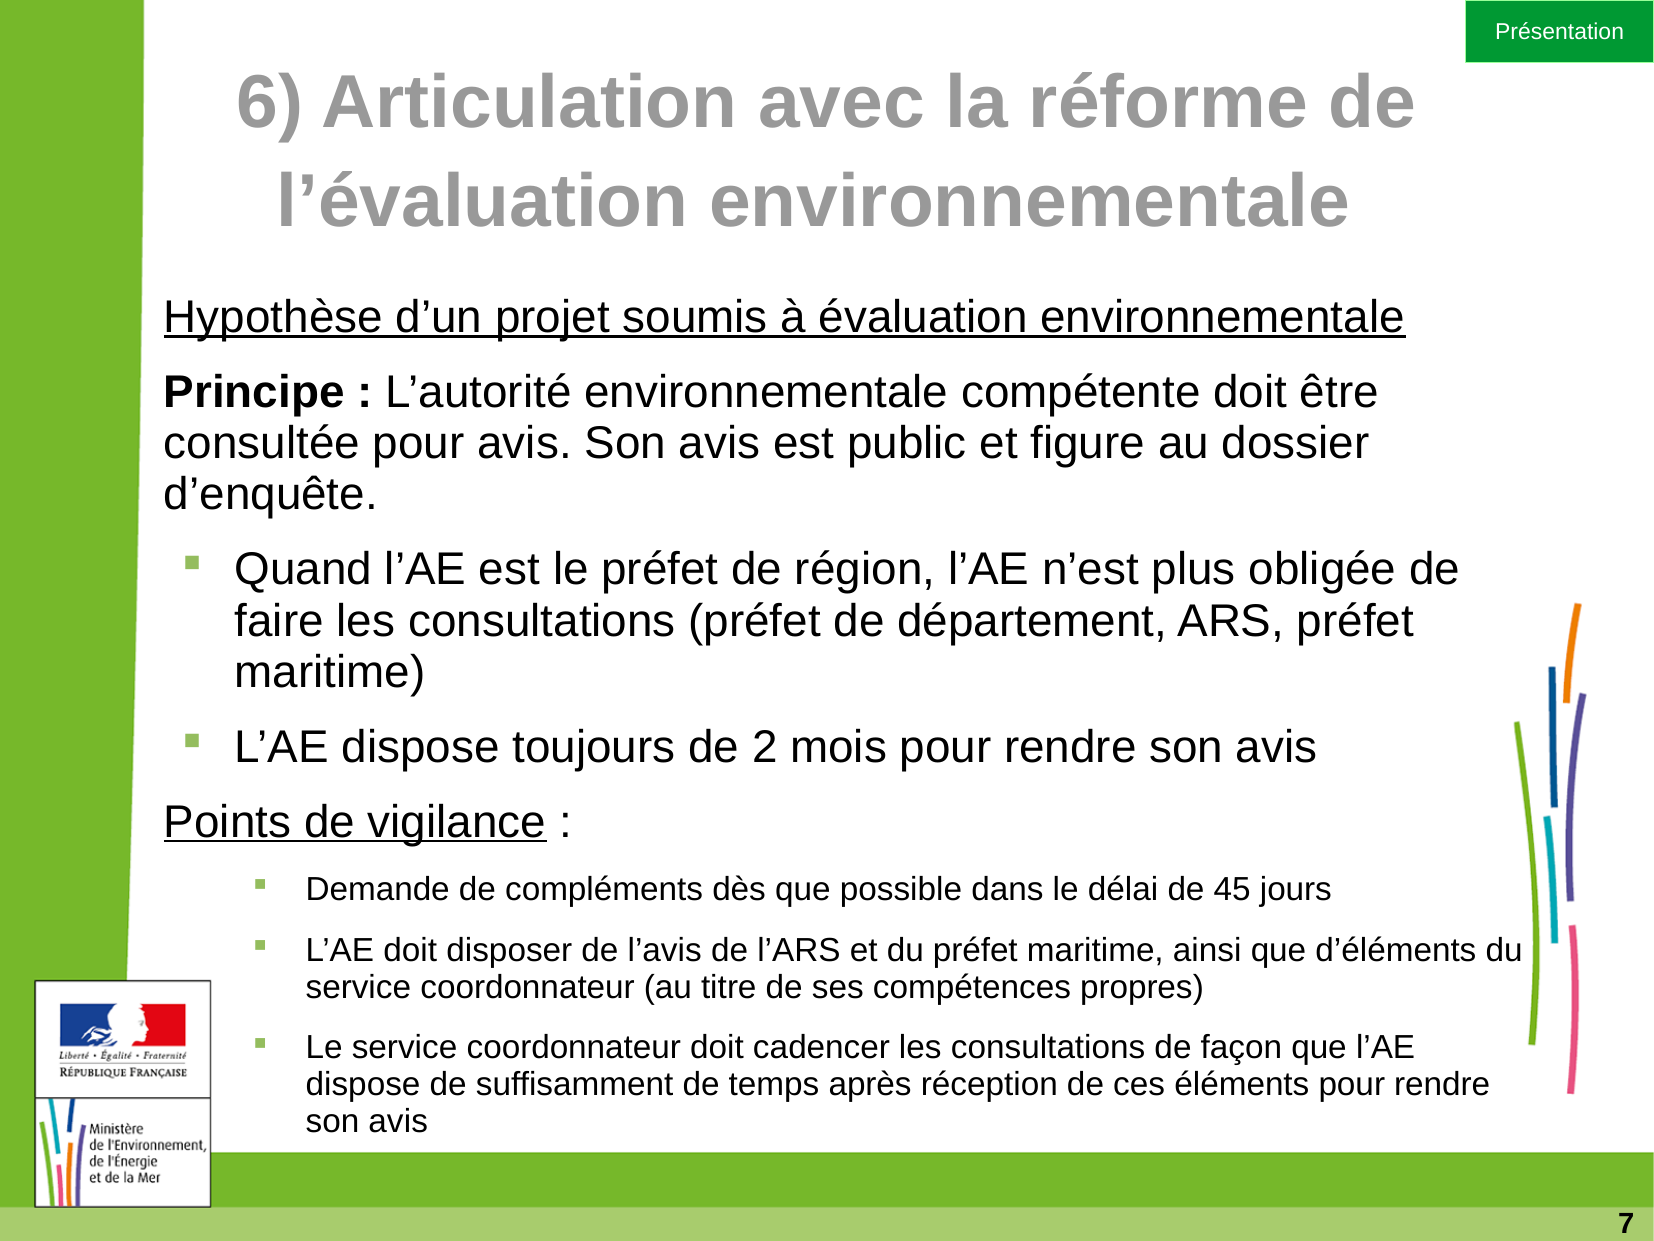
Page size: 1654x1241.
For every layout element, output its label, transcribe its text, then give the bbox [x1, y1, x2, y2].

picture [0, 0, 1654, 1241]
list Hypothèse d’un projet soumis à évaluation environnementale Principe : L’autorité environnementale compétente doit être consultée pour avis. Son avis est public et figure au dossier d’enquête. Quand l’AE est le préfet de région, l’AE n’est plus obligée de faire les consultations (préfet de département, ARS, préfet maritime) L’AE dispose toujours de 2 mois pour rendre son avis Points de vigilance : Demande de compléments dès que possible dans le délai de 45 jours L’AE doit disposer de l’avis de l’ARS et du préfet maritime, ainsi que d’éléments du service coordonnateur (au titre de ses compétences propres) Le service coordonnateur doit cadencer les consultations de façon que l’AE dispose de suffisamment de temps après réception de ces éléments pour rendre son avis [163, 245, 1533, 1186]
title 6) Articulation avec la réforme de l’évaluation environnementale [82, 49, 1571, 257]
text_box Présentation [1465, 0, 1654, 63]
